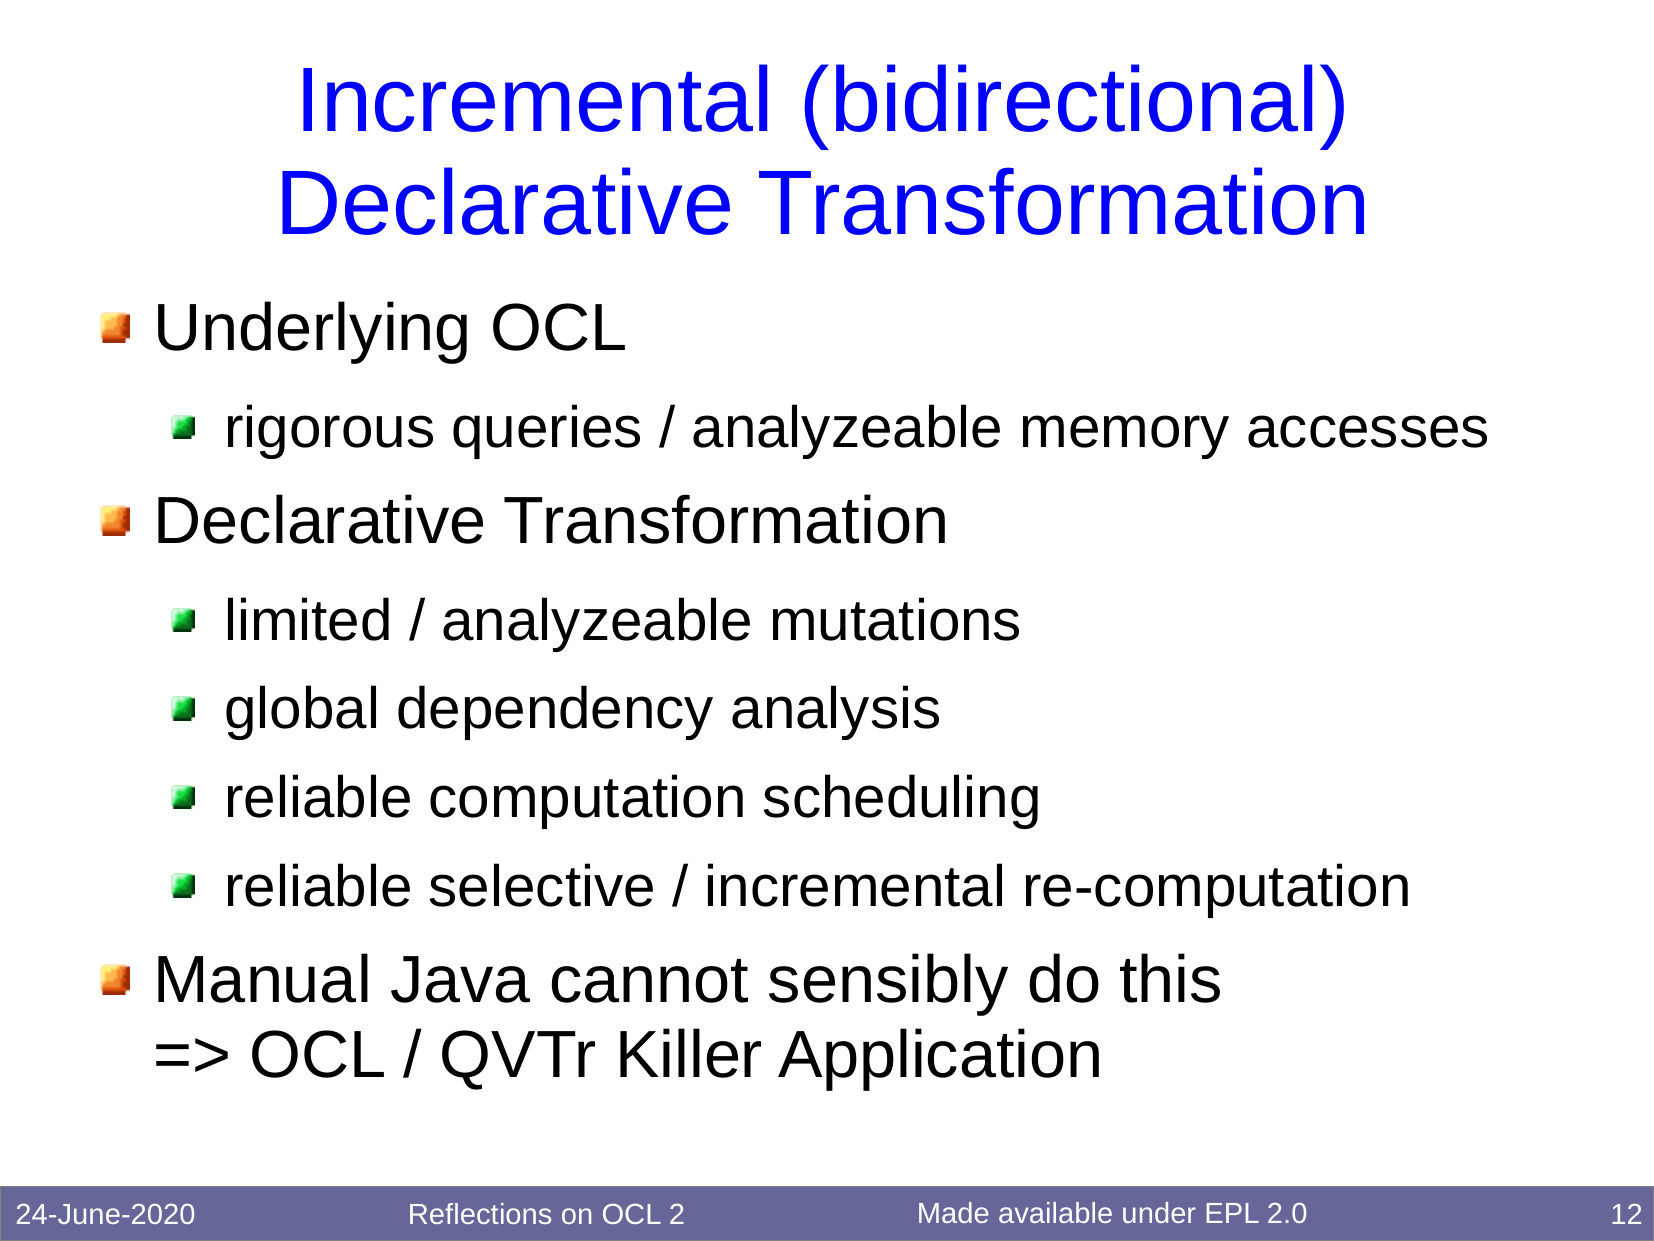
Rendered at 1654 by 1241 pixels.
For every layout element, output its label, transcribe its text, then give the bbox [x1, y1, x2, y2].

title Incremental (bidirectional) Declarative Transformation [82, 47, 1565, 255]
list Underlying OCL rigorous queries / analyzeable memory accesses Declarative Transformation limited / analyzeable mutations global dependency analysis reliable computation scheduling reliable selective / incremental re-computation Manual Java cannot sensibly do this => OCL / QVTr Killer Application [82, 290, 1571, 1092]
